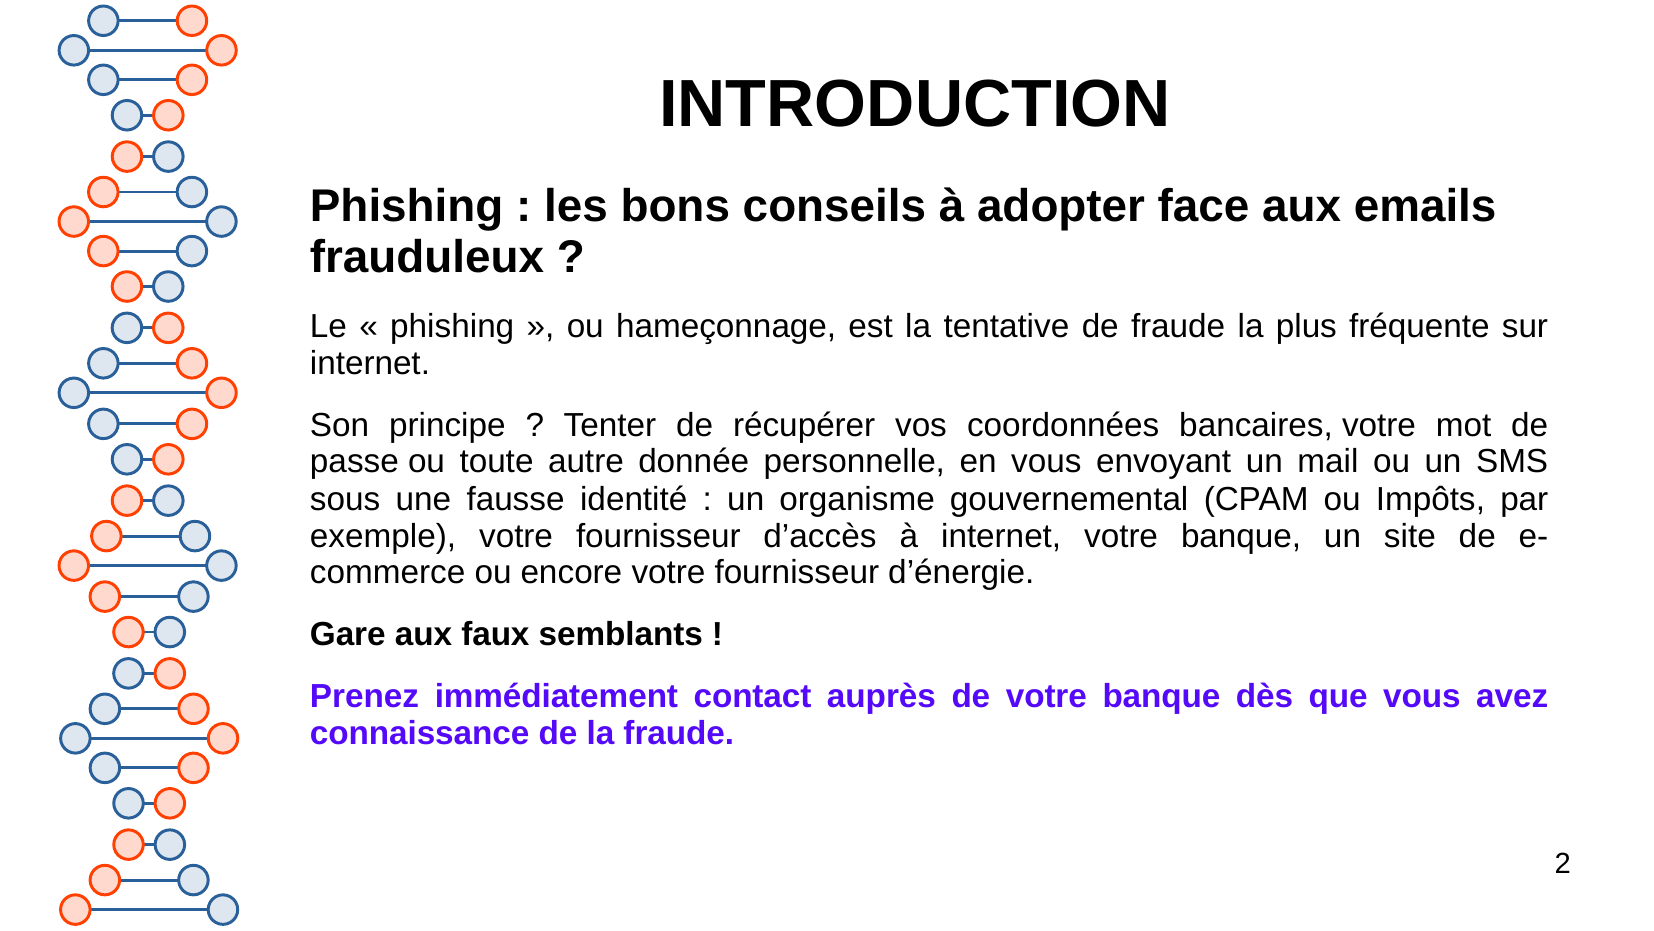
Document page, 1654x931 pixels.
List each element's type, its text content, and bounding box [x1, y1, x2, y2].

text_box INTRODUCTION [265, 59, 1565, 237]
text_box Phishing : les bons conseils à adopter face aux emails frauduleux ? Le « phishing », ou hameçonnage, est la tentative de fraude la plus fréquente sur internet. Son principe ? Tenter de récupérer vos coordonnées bancaires, votre mot de passe ou toute autre donnée personnelle, en vous envoyant un mail ou un SMS sous une fausse identité : un organisme gouvernemental (CPAM ou Impôts, par exemple), votre fournisseur d’accès à internet, votre banque, un site de e-commerce ou encore votre fournisseur d’énergie. Gare aux faux semblants ! Prenez immédiatement contact auprès de votre banque dès que vous avez connaissance de la fraude. [295, 172, 1565, 798]
